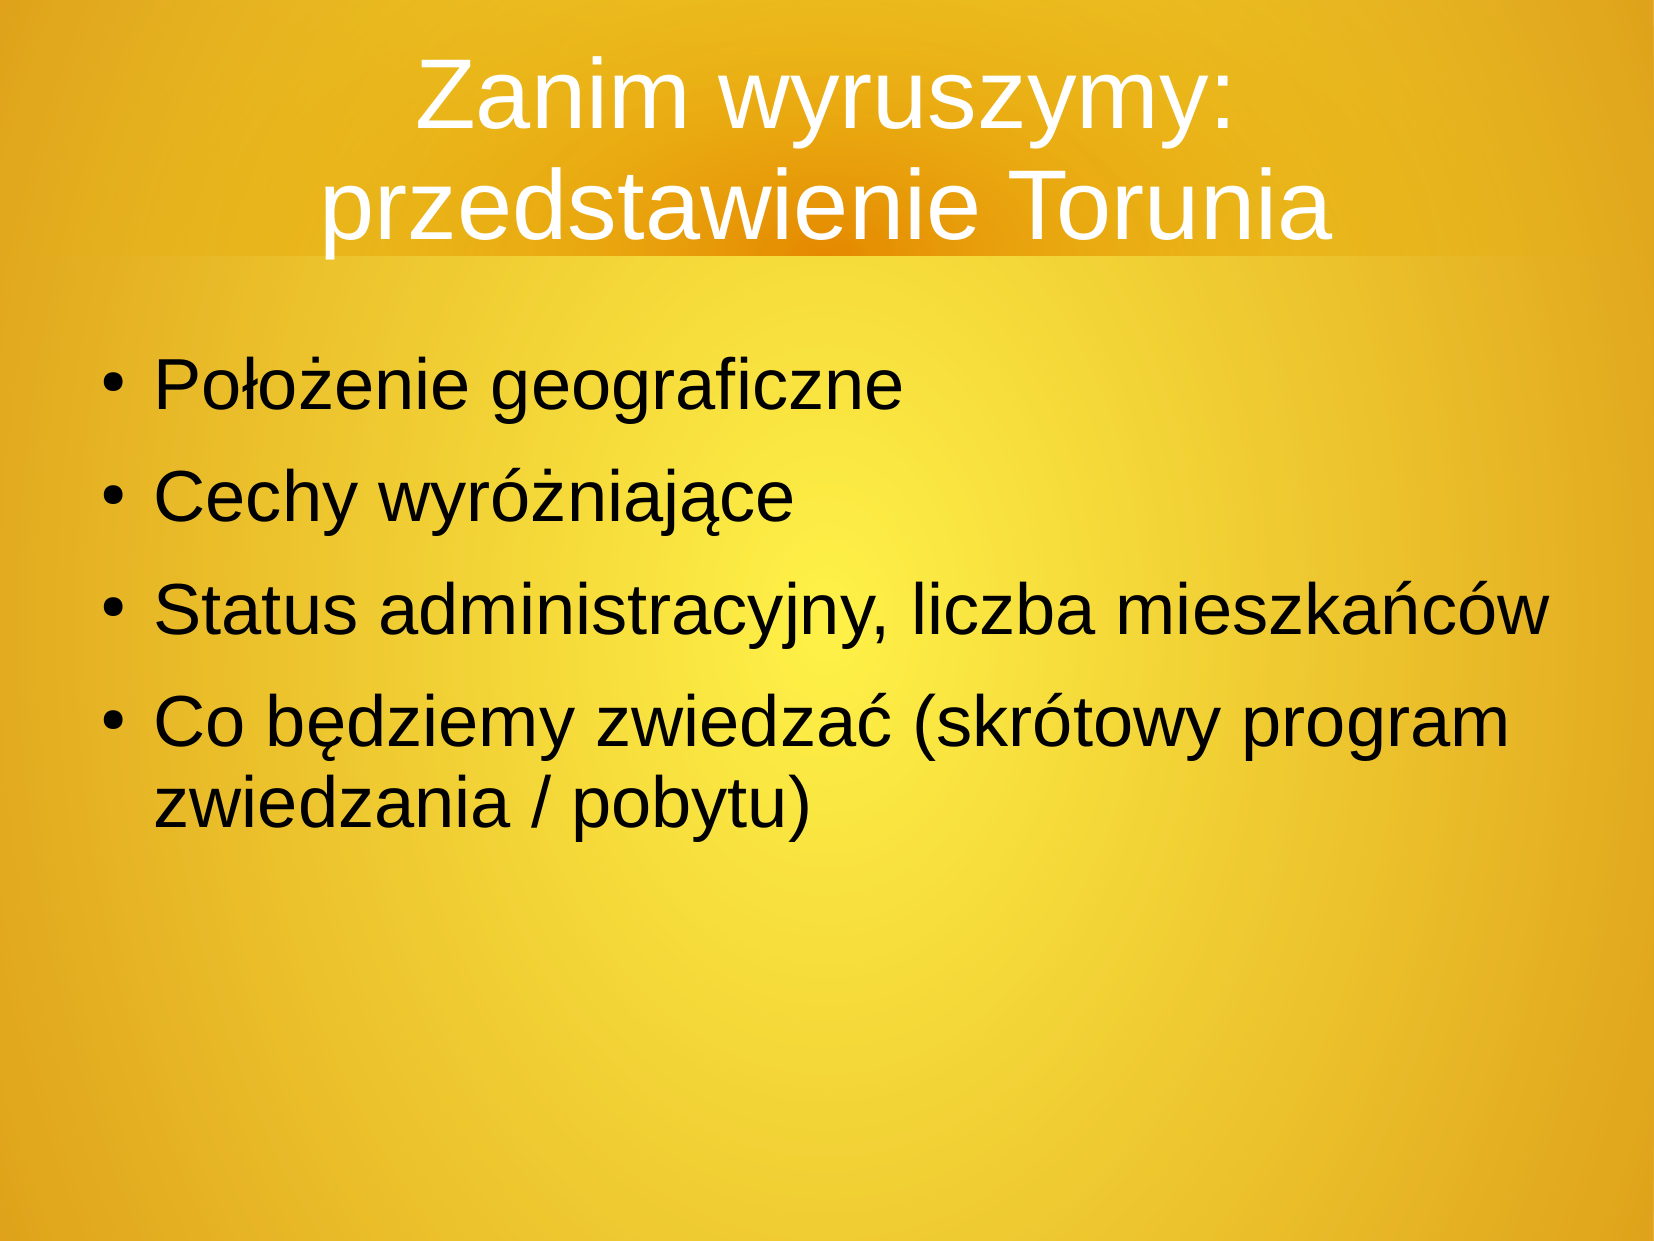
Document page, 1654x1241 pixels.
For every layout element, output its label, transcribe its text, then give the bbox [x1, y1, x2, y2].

list Położenie geograficzne Cechy wyróżniające Status administracyjny, liczba mieszkańców Co będziemy zwiedzać (skrótowy program zwiedzania / pobytu) [82, 343, 1571, 1063]
title Zanim wyruszymy: przedstawienie Torunia [82, 38, 1571, 261]
